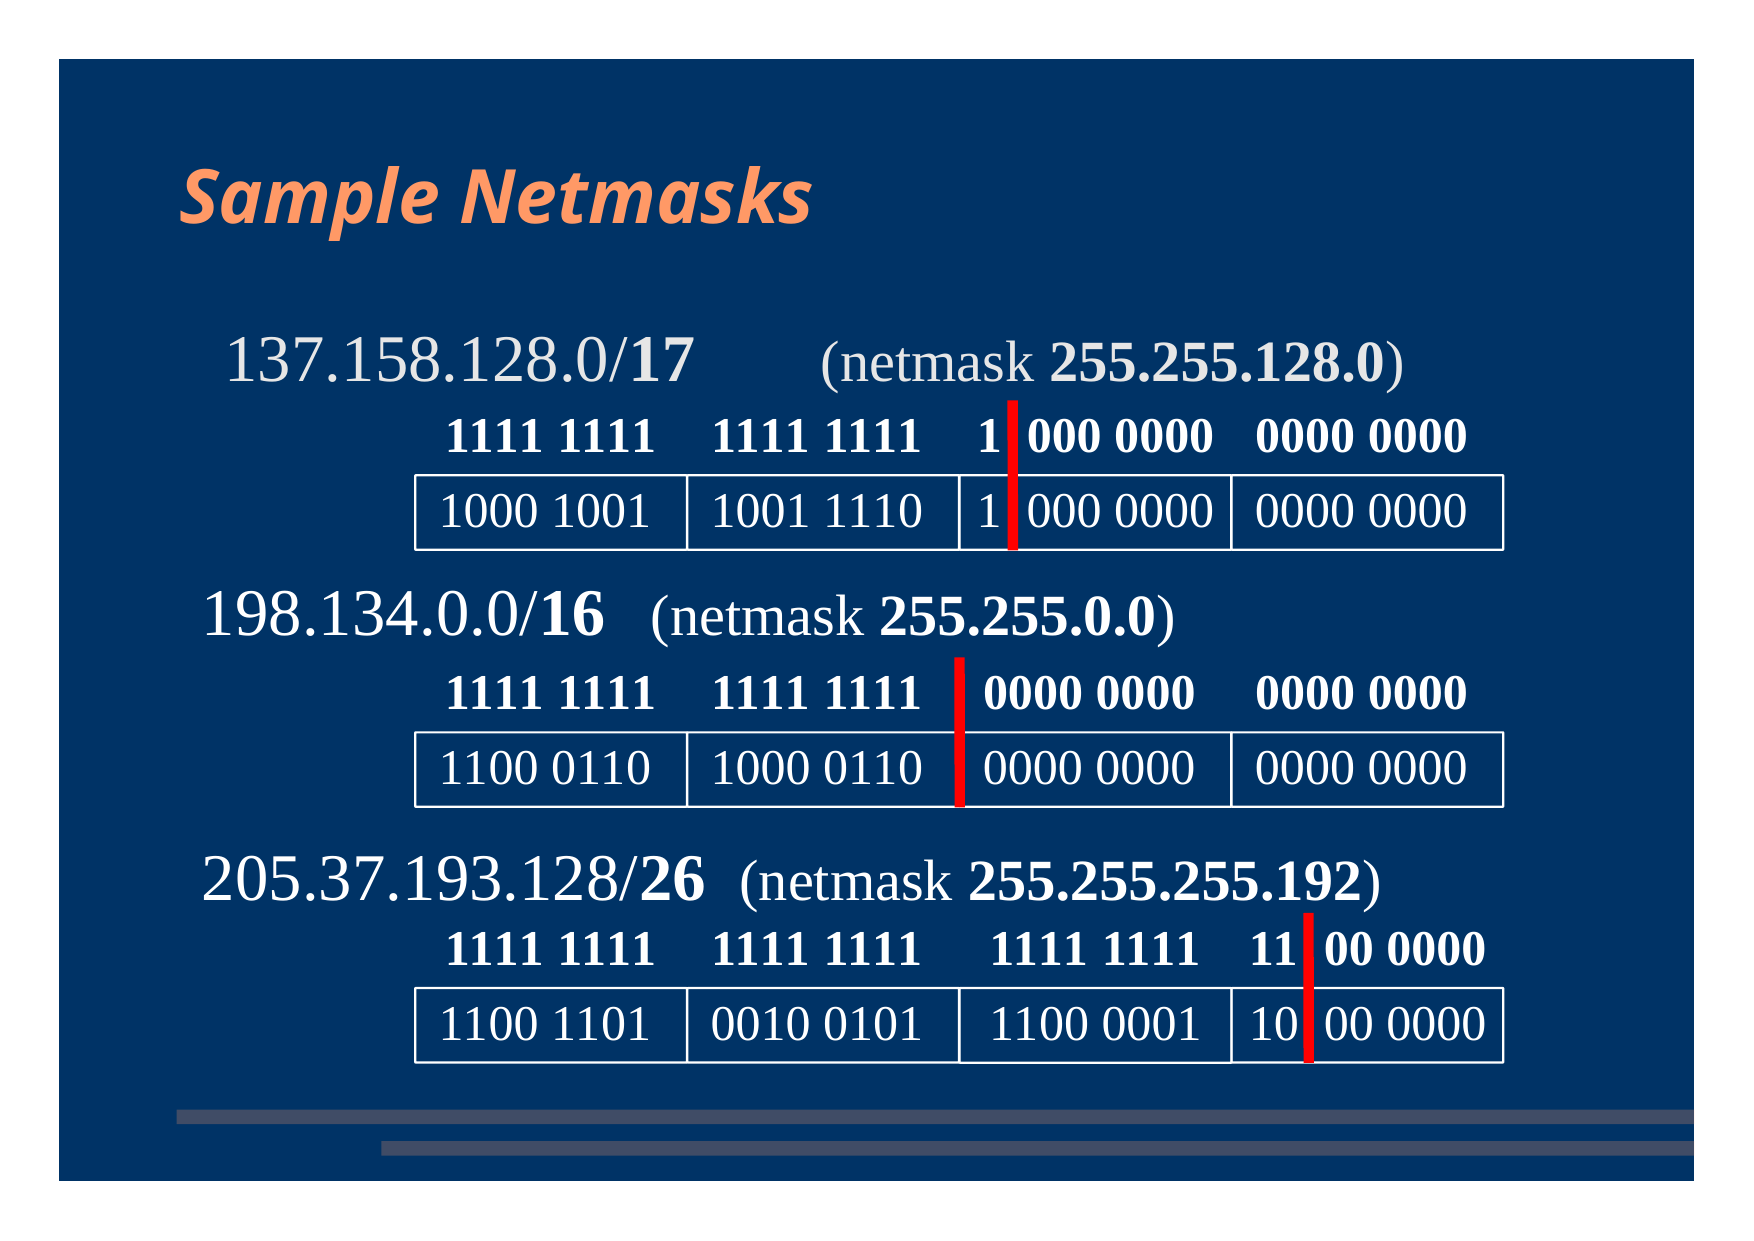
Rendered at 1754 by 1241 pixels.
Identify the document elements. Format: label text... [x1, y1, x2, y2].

text_box 0010 0101 [687, 988, 958, 1063]
text_box 10 00 0000 [1314, 988, 1504, 1063]
text_box 1111 1111 [687, 663, 954, 733]
text_box 0000 0000 [1231, 663, 1504, 733]
text_box 1000 1001 [415, 476, 686, 550]
text_box 1111 1111 [415, 400, 687, 476]
title Sample Netmasks [179, 100, 1576, 289]
text_box 1111 1111 [687, 929, 959, 988]
text_box 0000 0000 [965, 663, 1231, 733]
text_box 0000 0000 [1231, 400, 1504, 476]
text_box 1111 1111 [415, 929, 687, 988]
text_box 1 000 0000 [1018, 400, 1231, 476]
text_box 1000 0110 [687, 733, 954, 807]
text_box 1 000 0000 [1018, 476, 1230, 550]
text_box 1100 1101 [415, 988, 686, 1063]
text_box 11 00 0000 [1231, 929, 1303, 988]
text_box 1001 1110 [687, 476, 958, 550]
text_box 1 000 0000 [959, 400, 1007, 476]
text_box 0000 0000 [965, 733, 1230, 807]
list 137.158.128.0/17 (netmask 255.255.128.0) [192, 315, 1565, 407]
text_box 1100 0110 [415, 733, 686, 807]
text_box 1111 1111 [959, 929, 1231, 988]
text_box 10 00 0000 [1231, 988, 1303, 1063]
text_box 198.134.0.0/16 (netmask 255.255.0.0) [187, 568, 1561, 663]
text_box 205.37.193.128/26 (netmask 255.255.255.192) [187, 833, 1561, 929]
text_box 1 000 0000 [959, 476, 1007, 550]
text_box 1111 1111 [687, 400, 959, 476]
text_box 1100 0001 [959, 988, 1230, 1063]
text_box 0000 0000 [1231, 733, 1504, 807]
text_box 11 00 0000 [1314, 929, 1504, 988]
text_box 0000 0000 [1231, 476, 1504, 550]
text_box 1111 1111 [415, 663, 687, 733]
